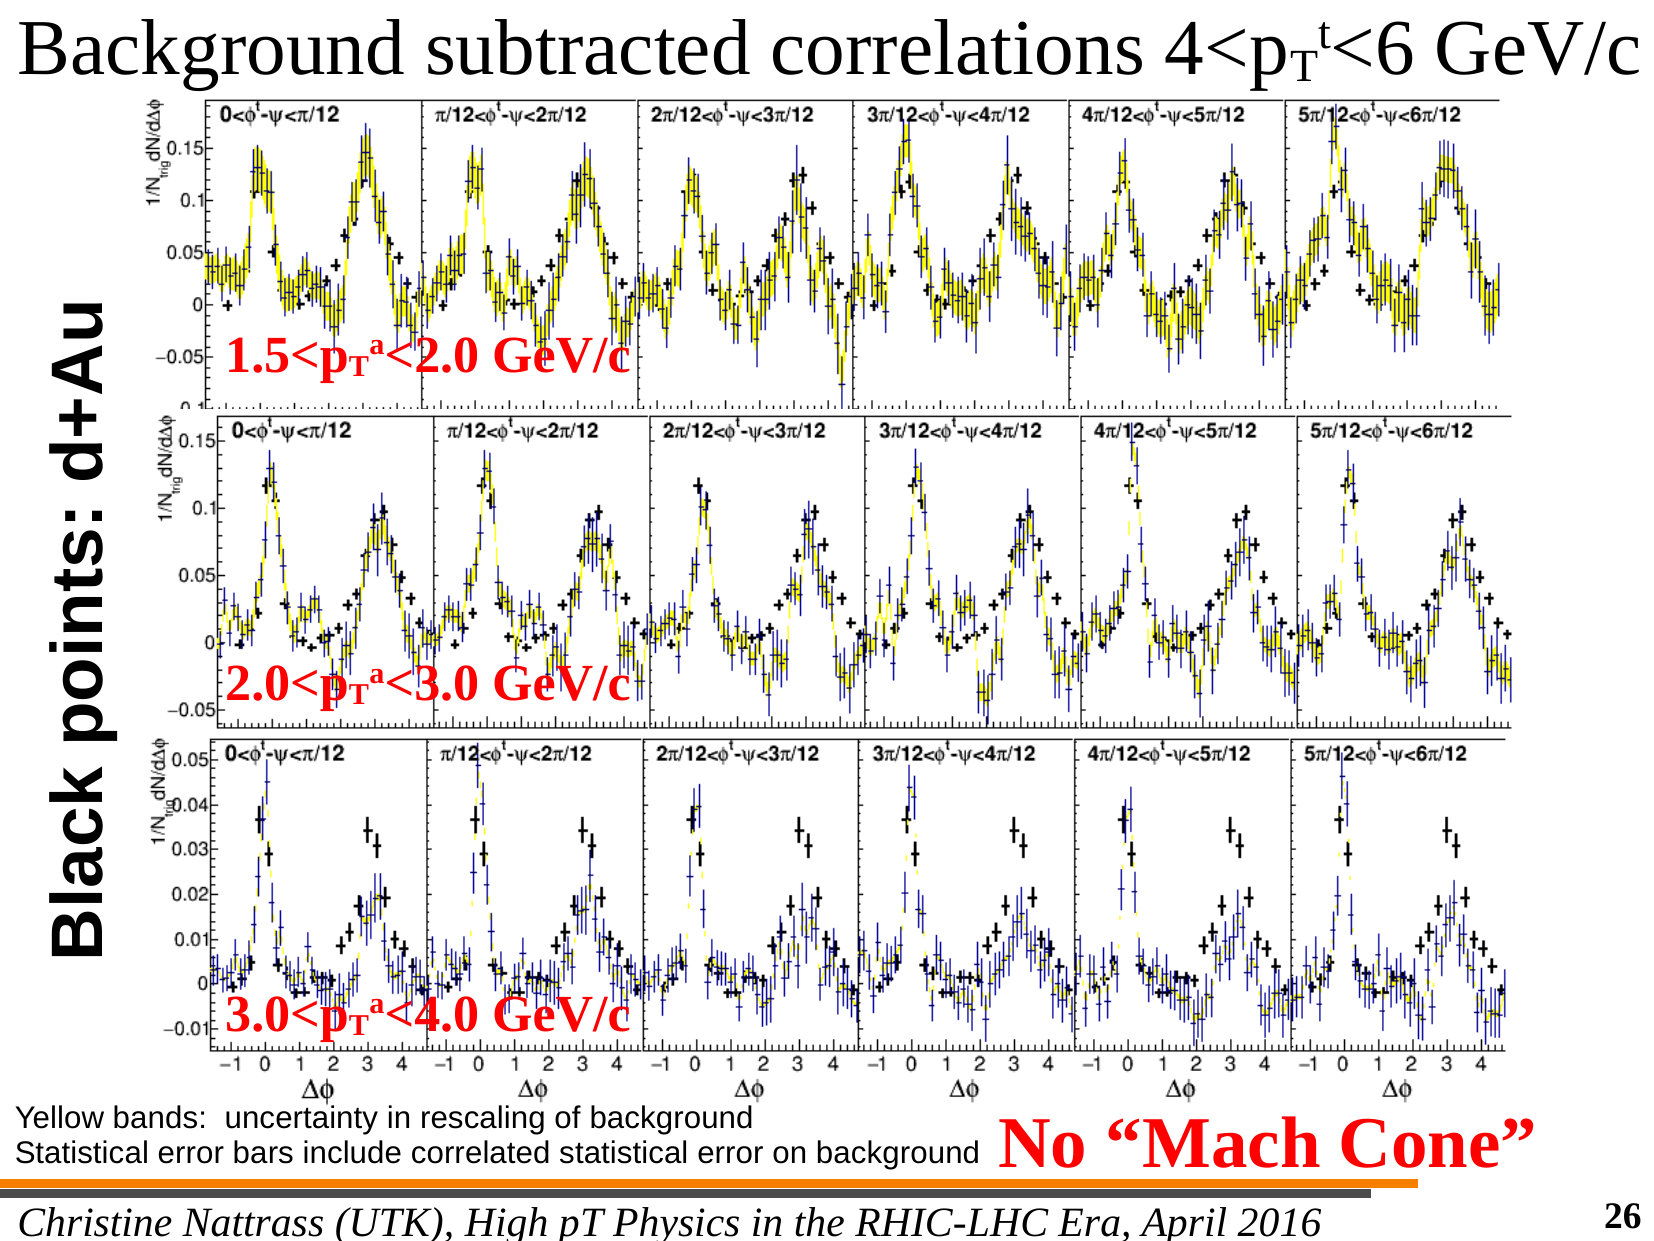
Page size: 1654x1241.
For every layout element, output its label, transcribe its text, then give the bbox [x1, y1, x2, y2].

text_box Yellow bands: uncertainty in rescaling of background Statistical error bars include correlated statistical error on background [0, 1092, 1426, 1234]
text_box No “Mach Cone” [983, 1095, 1629, 1241]
title Background subtracted correlations 4<pTt<6 GeV/c [0, 0, 1654, 107]
text_box Black points: d+Au [28, 206, 126, 976]
picture [138, 93, 1513, 1095]
text_box 1.5<pTa<2.0 GeV/c [210, 318, 796, 411]
text_box 3.0<pTa<4.0 GeV/c [210, 977, 796, 1070]
text_box 2.0<pTa<3.0 GeV/c [210, 646, 796, 732]
